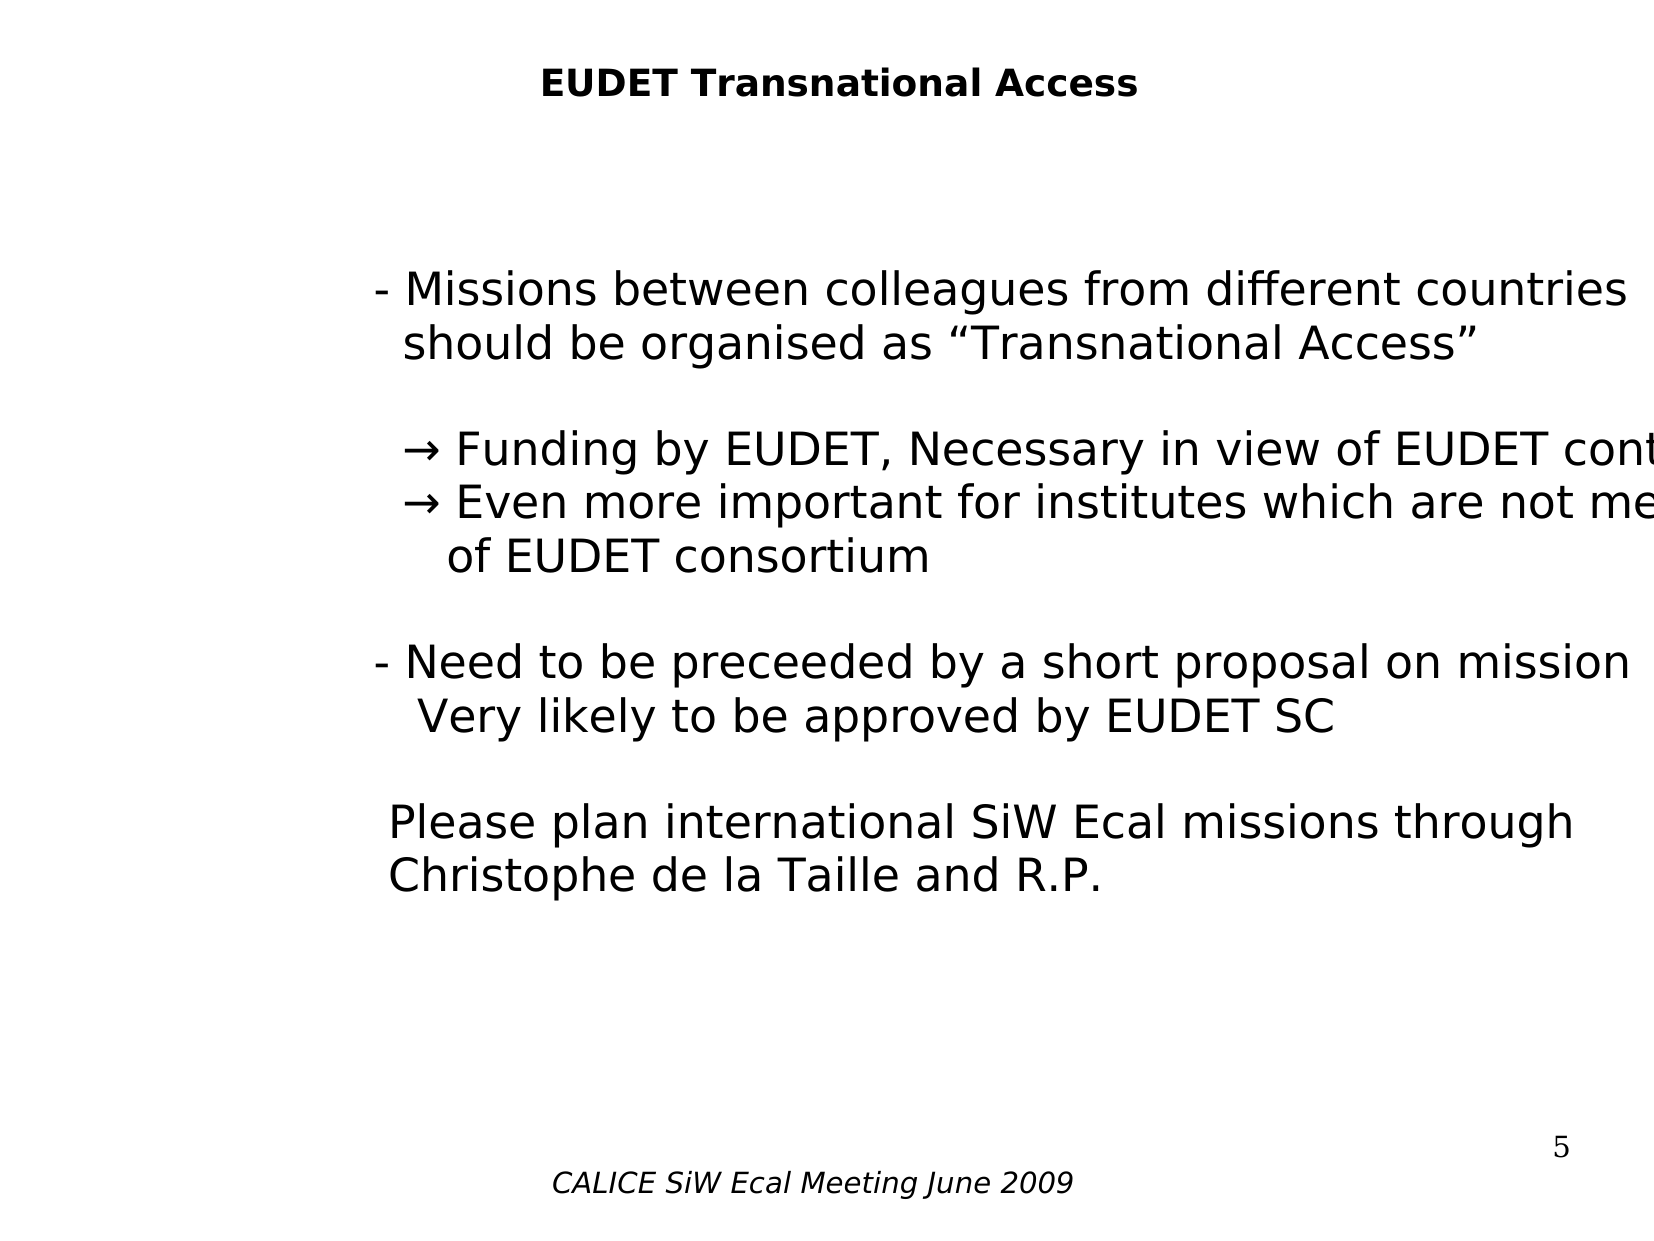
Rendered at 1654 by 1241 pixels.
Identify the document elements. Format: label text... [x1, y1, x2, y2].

text_box - Missions between colleagues from different countries should be organised as “Transnational Access” → Funding by EUDET, Necessary in view of EUDET contract → Even more important for institutes which are not member of EUDET consortium - Need to be preceeded by a short proposal on mission Very likely to be approved by EUDET SC Please plan international SiW Ecal missions through Christophe de la Taille and R.P. [358, 212, 1418, 674]
text_box EUDET Transnational Access [525, 54, 1142, 113]
